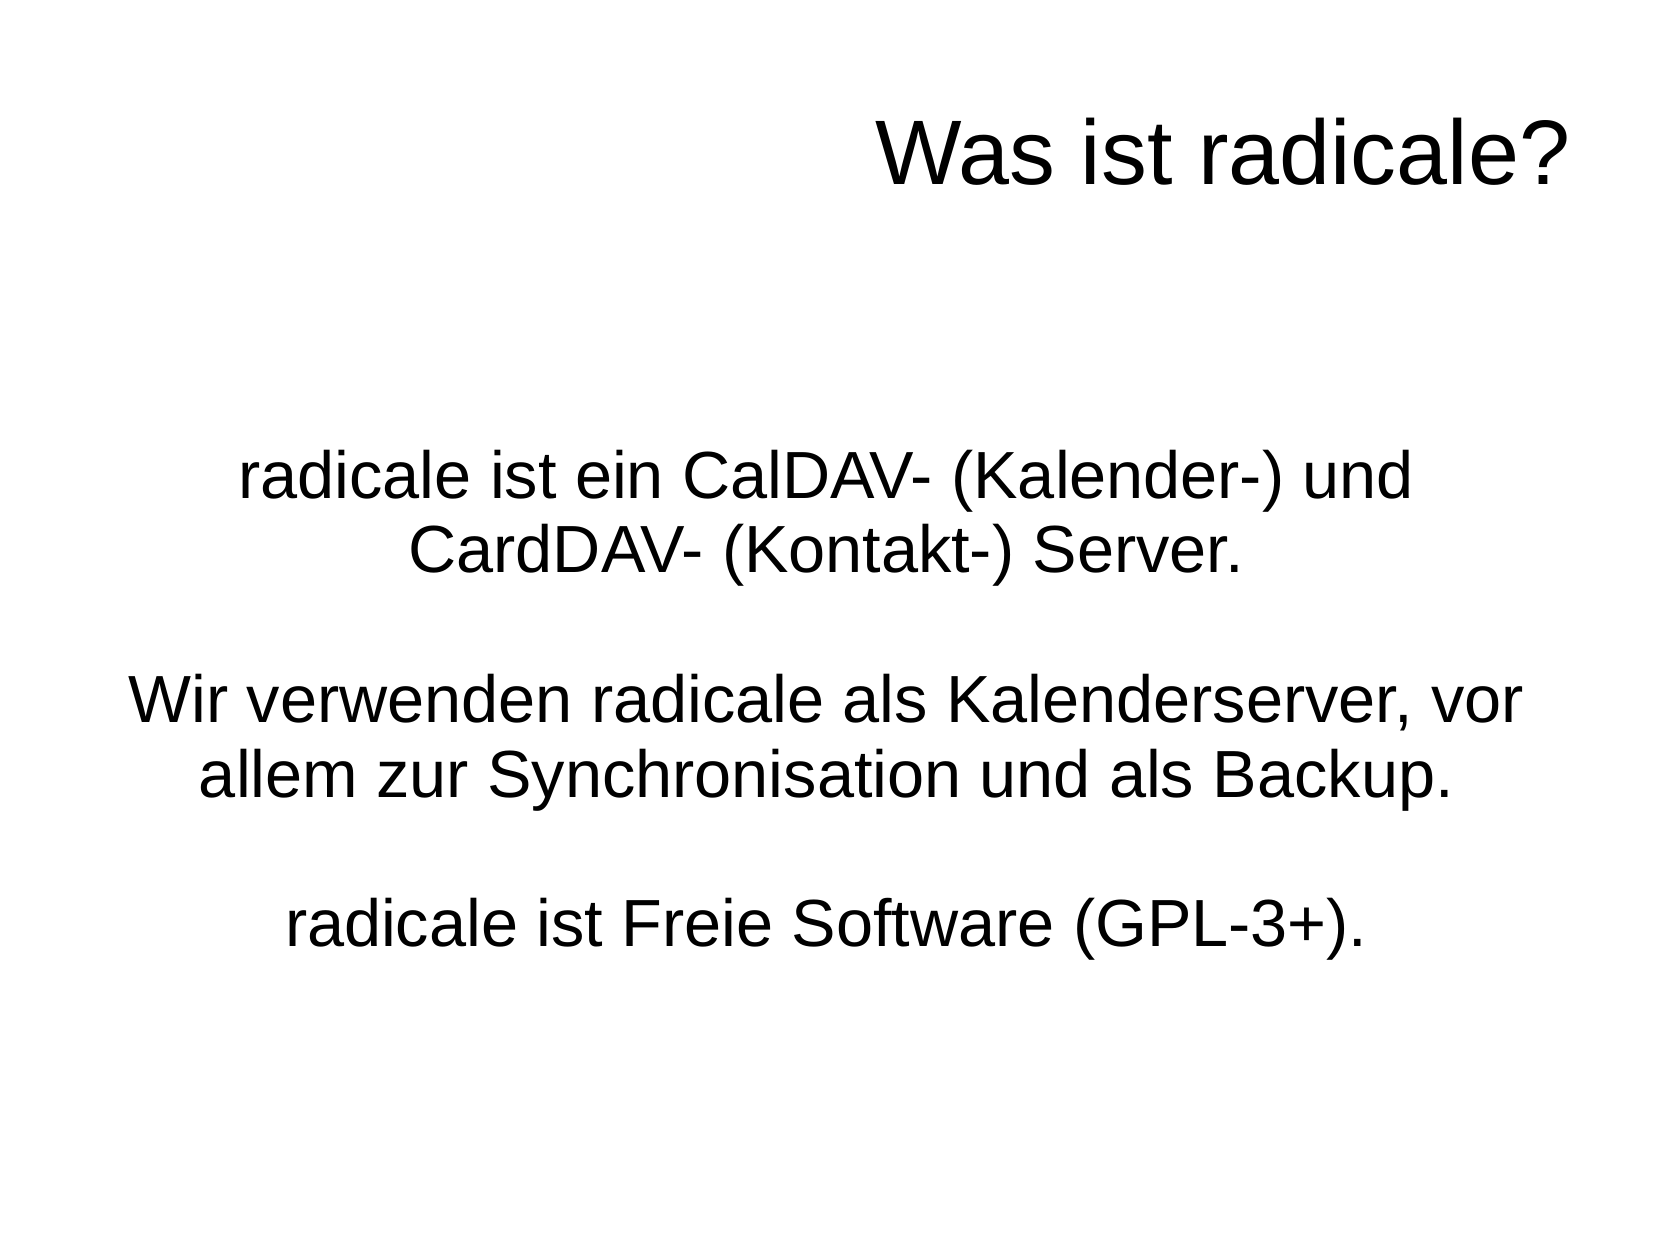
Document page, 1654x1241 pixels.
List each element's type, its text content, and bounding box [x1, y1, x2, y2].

title Was ist radicale? [82, 49, 1571, 257]
subtitle radicale ist ein CalDAV- (Kalender-) und CardDAV- (Kontakt-) Server. Wir verwenden radicale als Kalenderserver, vor allem zur Synchronisation und als Backup. radicale ist Freie Software (GPL-3+). [82, 290, 1571, 1109]
